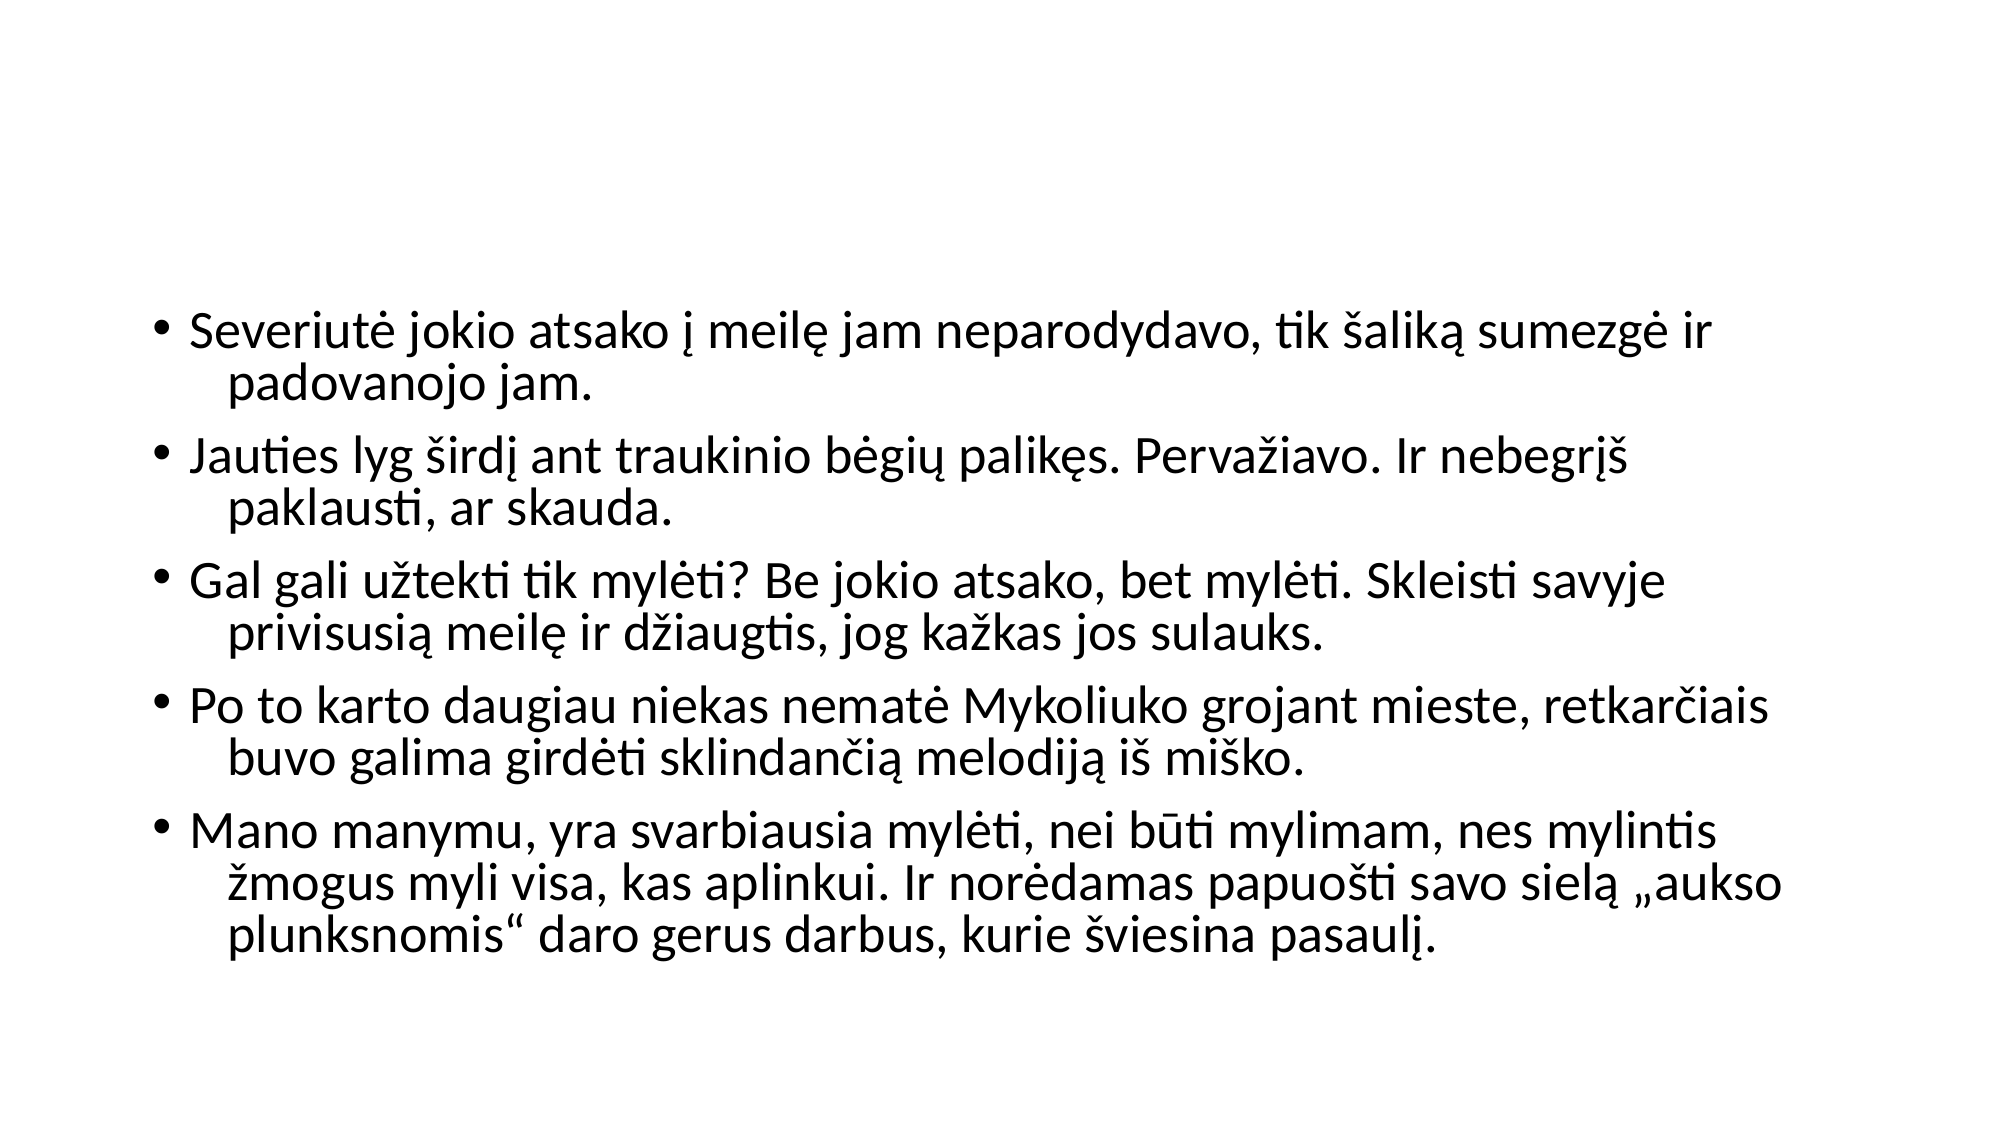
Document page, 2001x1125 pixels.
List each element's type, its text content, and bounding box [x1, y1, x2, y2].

list Severiutė jokio atsako į meilę jam neparodydavo, tik šaliką sumezgė ir padovanojo jam. Jauties lyg širdį ant traukinio bėgių palikęs. Pervažiavo. Ir nebegrįš paklausti, ar skauda. Gal gali užtekti tik mylėti? Be jokio atsako, bet mylėti. Skleisti savyje privisusią meilę ir džiaugtis, jog kažkas jos sulauks. Po to karto daugiau niekas nematė Mykoliuko grojant mieste, retkarčiais buvo galima girdėti sklindančią melodiją iš miško. Mano manymu, yra svarbiausia mylėti, nei būti mylimam, nes mylintis žmogus myli visa, kas aplinkui. Ir norėdamas papuošti savo sielą „aukso plunksnomis“ daro gerus darbus, kurie šviesina pasaulį. [137, 299, 1863, 1014]
